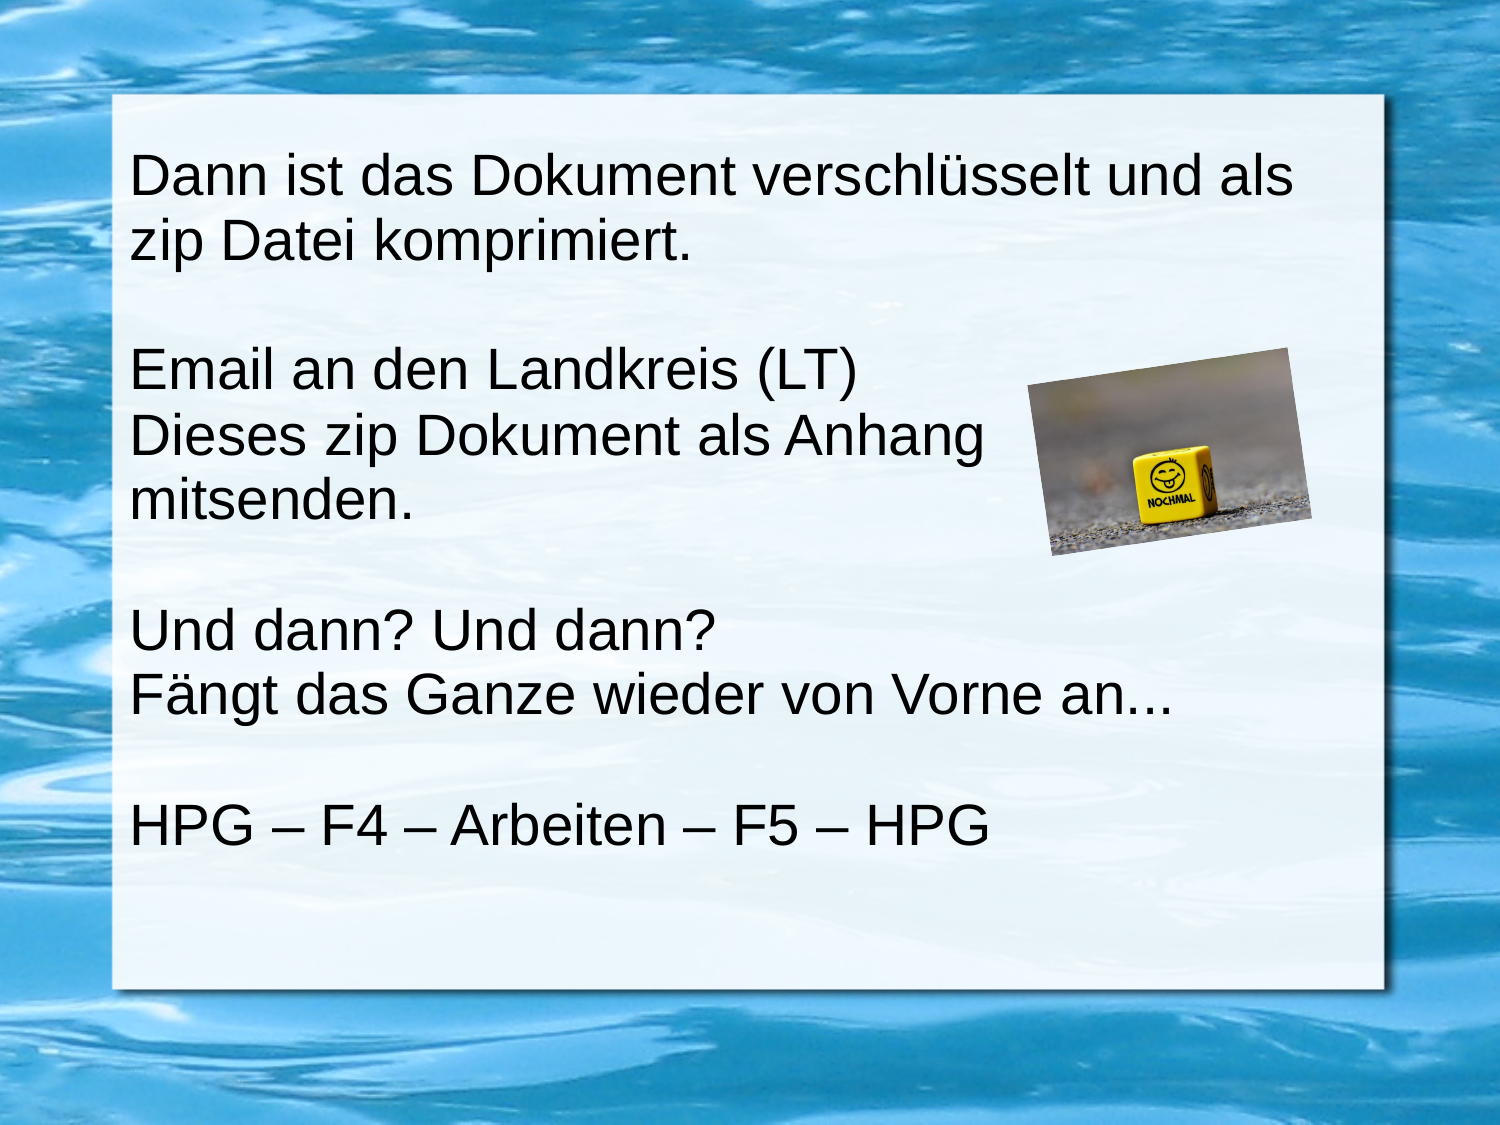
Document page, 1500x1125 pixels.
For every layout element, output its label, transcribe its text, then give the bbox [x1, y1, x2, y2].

picture [0, 0, 1500, 1125]
title Dann ist das Dokument verschlüsselt und als zip Datei komprimiert. Email an den Landkreis (LT) Dieses zip Dokument als Anhang mitsenden. Und dann? Und dann? Fängt das Ganze wieder von Vorne an... HPG – F4 – Arbeiten – F5 – HPG [129, 96, 1473, 969]
